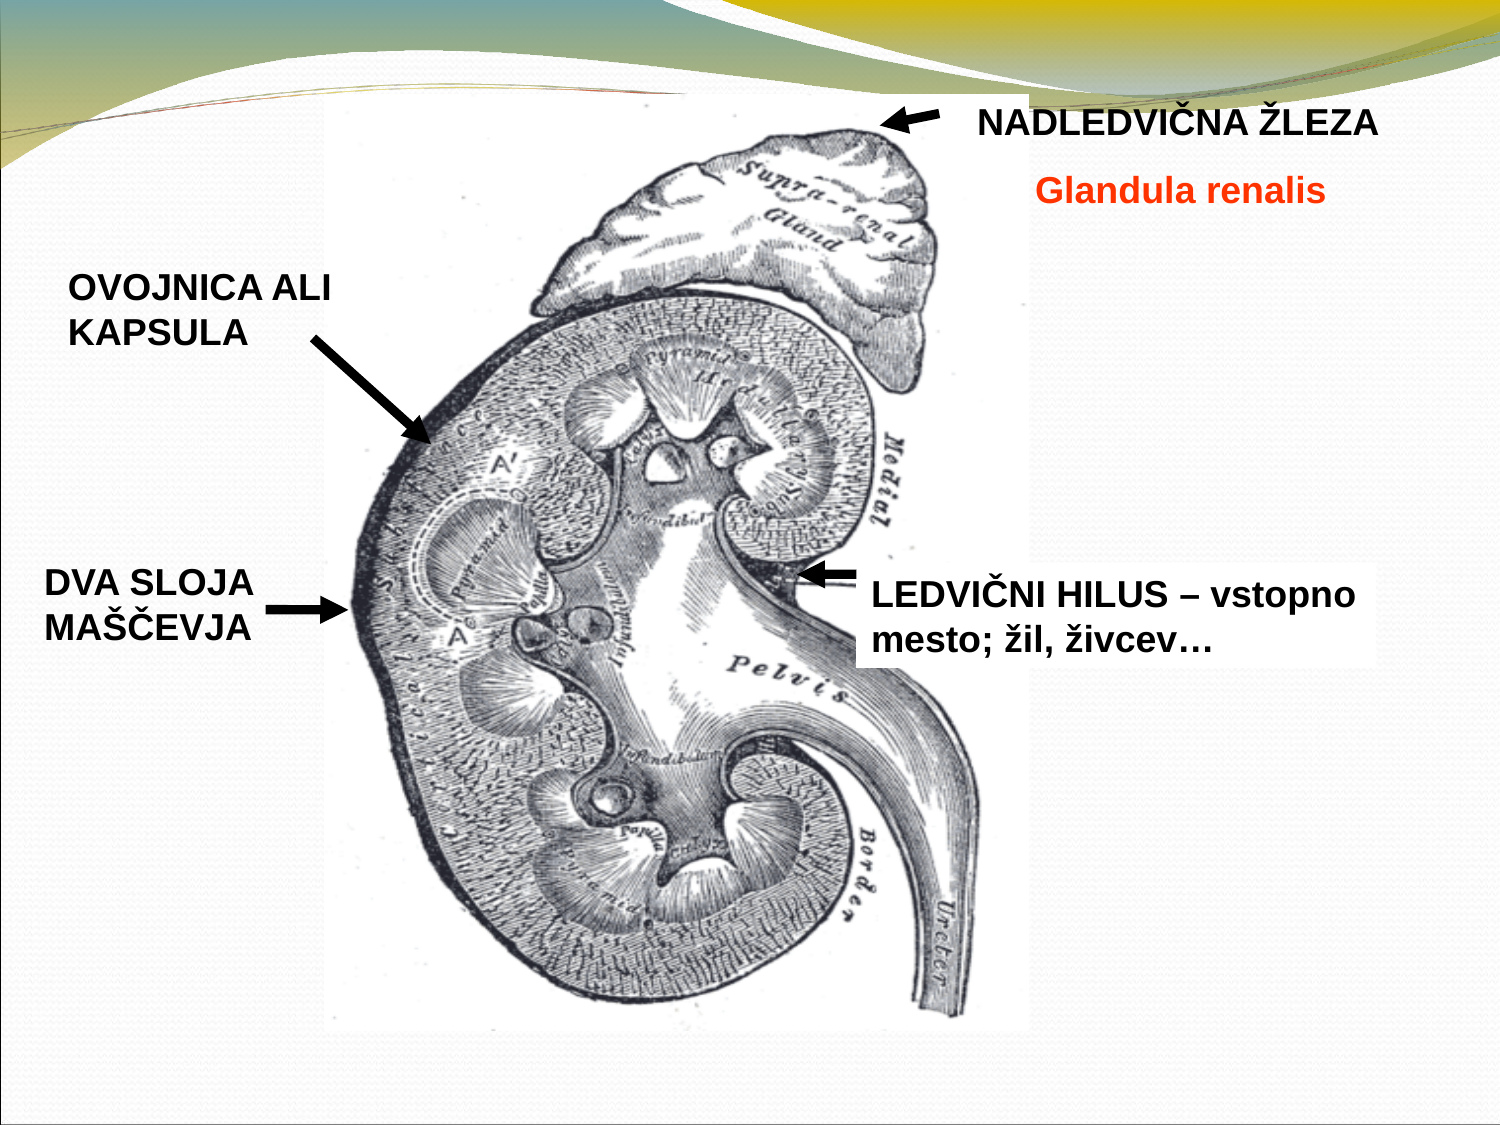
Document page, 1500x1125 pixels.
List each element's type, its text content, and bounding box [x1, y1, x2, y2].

text_box NADLEDVIČNA ŽLEZA Glandula renalis [962, 90, 1400, 219]
text_box DVA SLOJA MAŠČEVJA [29, 550, 337, 657]
text_box LEDVIČNI HILUS – vstopno mesto; žil, živcev… [856, 562, 1376, 668]
picture [0, 0, 1500, 1125]
text_box OVOJNICA ALI KAPSULA [53, 255, 473, 361]
